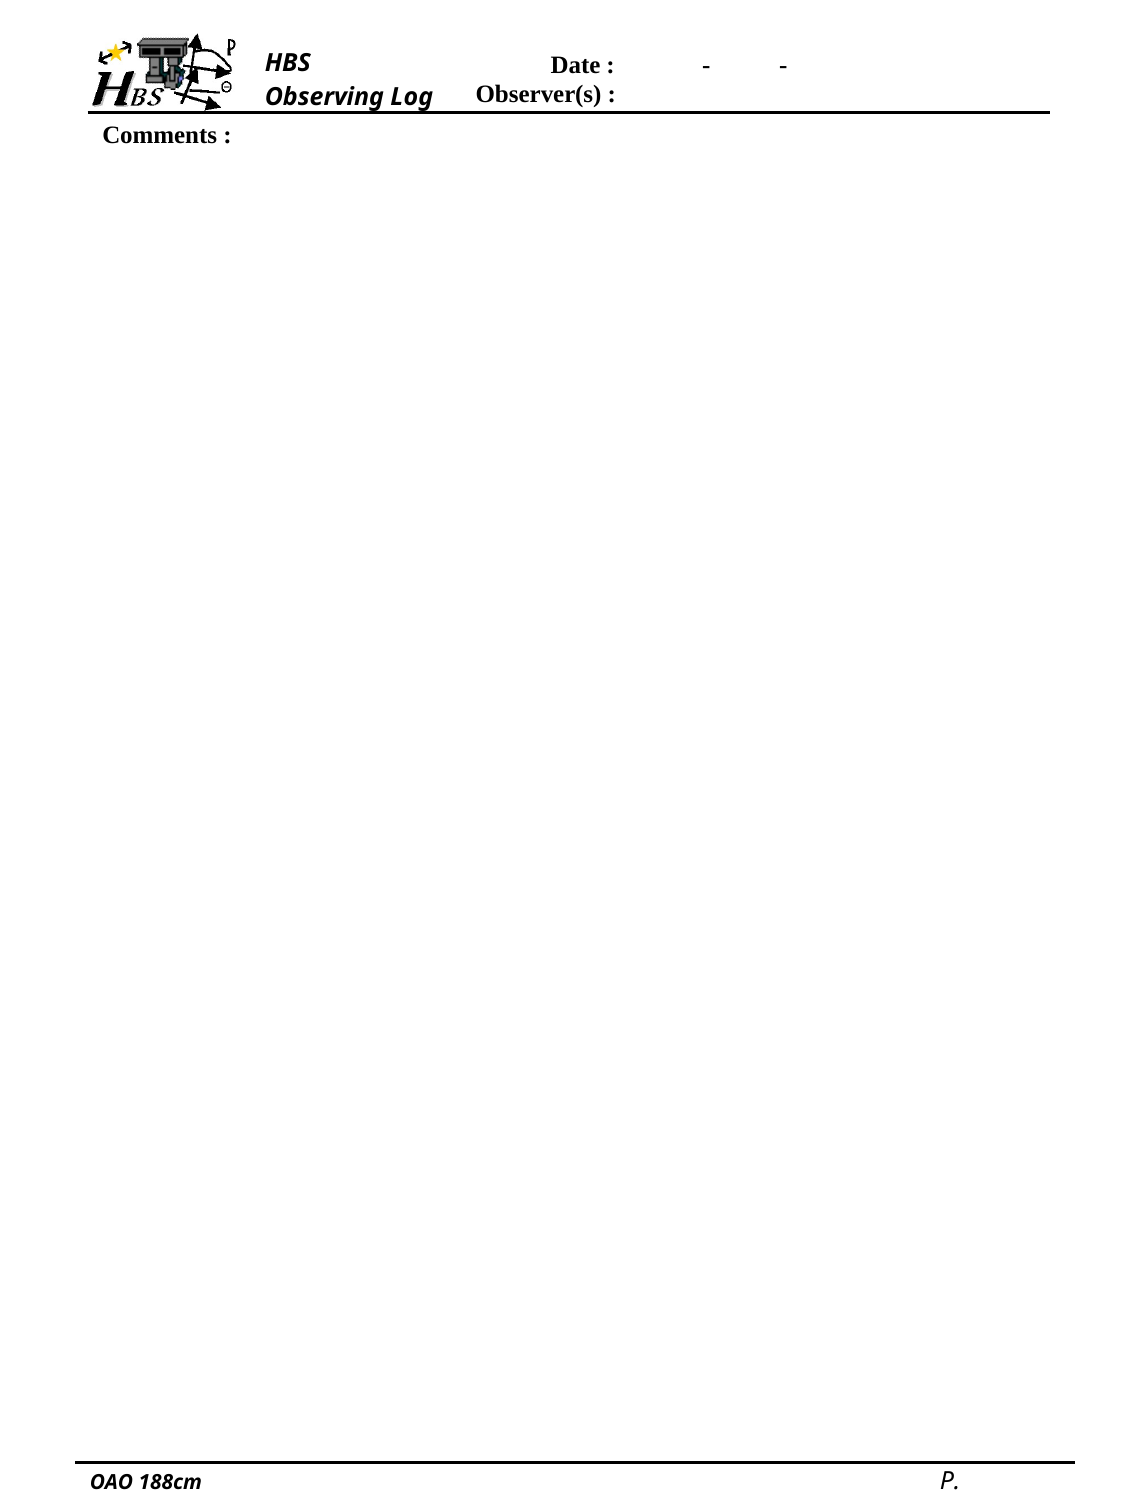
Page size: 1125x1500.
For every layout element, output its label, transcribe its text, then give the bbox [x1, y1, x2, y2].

picture [87, 24, 247, 111]
text_box OAO 188cm [75, 1459, 229, 1500]
text_box HBS Observing Log [249, 37, 461, 113]
text_box Comments : [87, 112, 248, 158]
text_box Date : - - Observer(s) : [460, 42, 886, 118]
text_box P. [924, 1454, 977, 1500]
